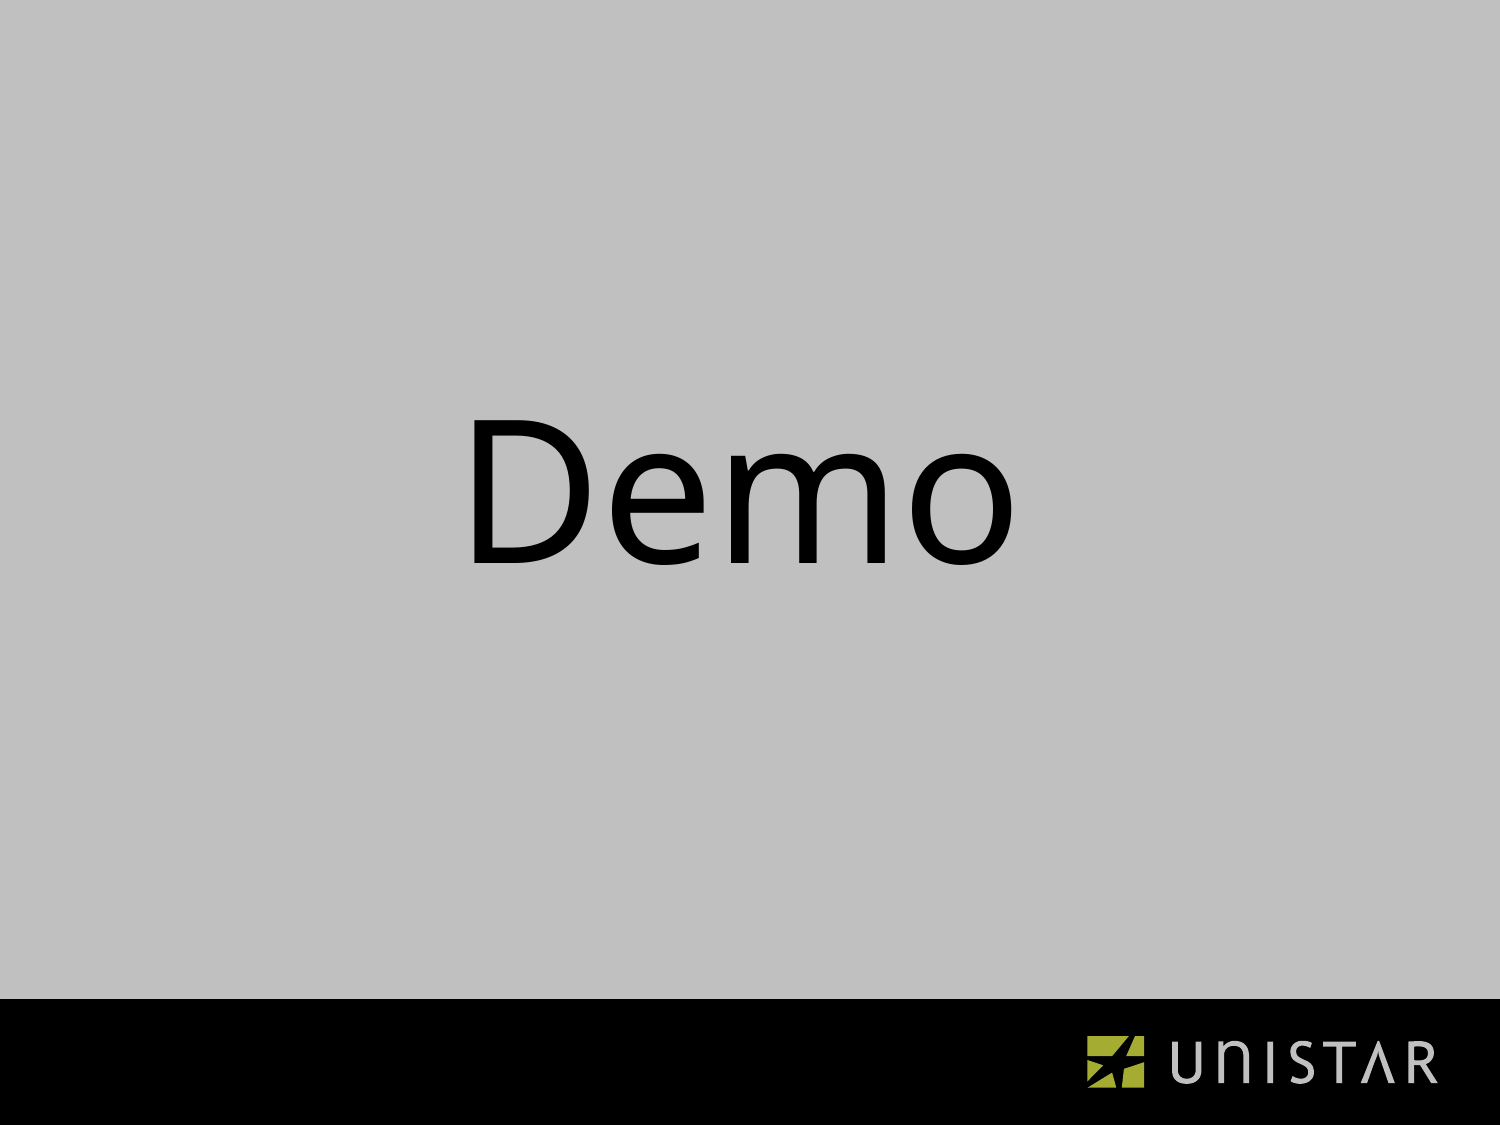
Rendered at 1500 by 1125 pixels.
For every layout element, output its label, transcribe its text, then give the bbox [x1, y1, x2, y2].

subtitle Demo [114, 167, 1365, 804]
